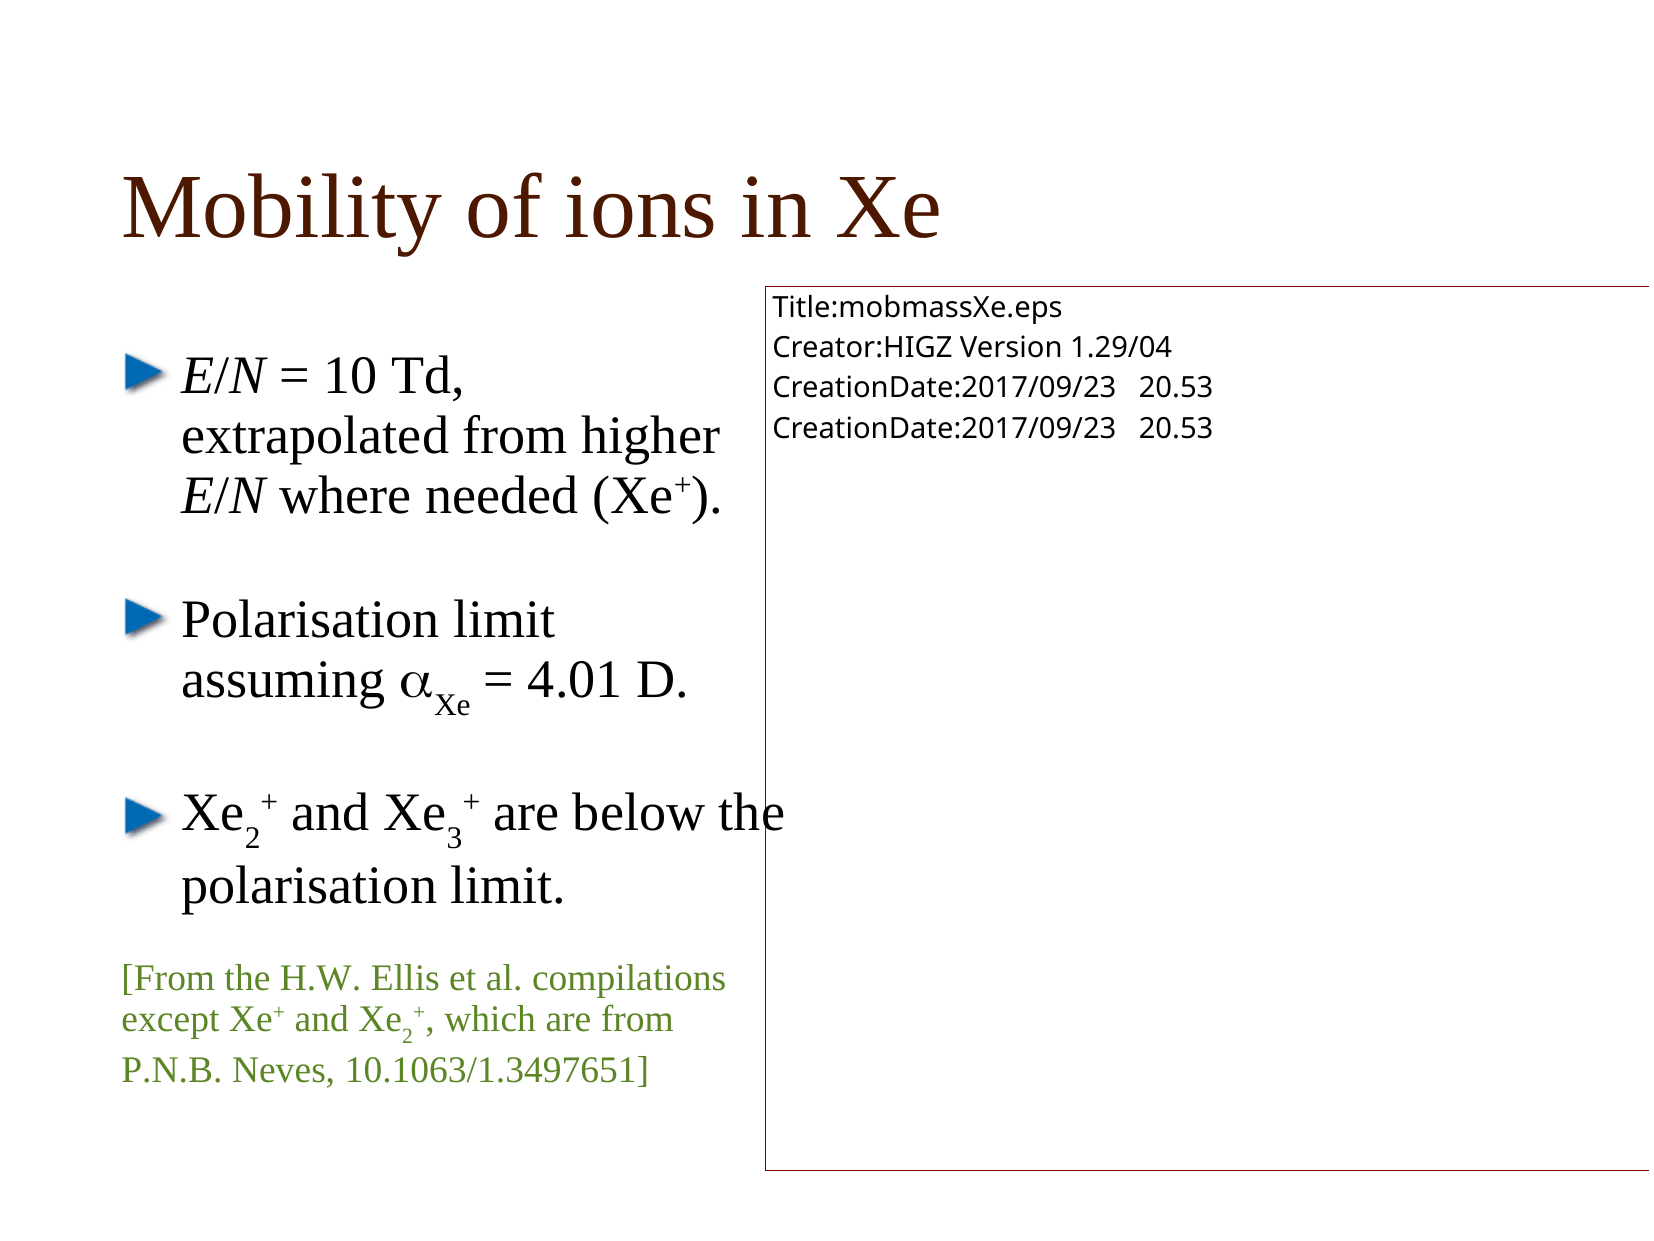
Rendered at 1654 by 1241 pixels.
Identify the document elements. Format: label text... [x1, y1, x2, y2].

list E/N = 10 Td, extrapolated from higher E/N where needed (Xe+). Polarisation limit assuming αXe = 4.01 D. Xe2+ and Xe3+ are below the polarisation limit. [From the H.W. Ellis et al. compilations except Xe+ and Xe2+, which are from P.N.B. Neves, 10.1063/1.3497651] [121, 344, 850, 1241]
title Mobility of ions in Xe [121, 102, 1534, 311]
picture [762, 284, 1649, 1171]
